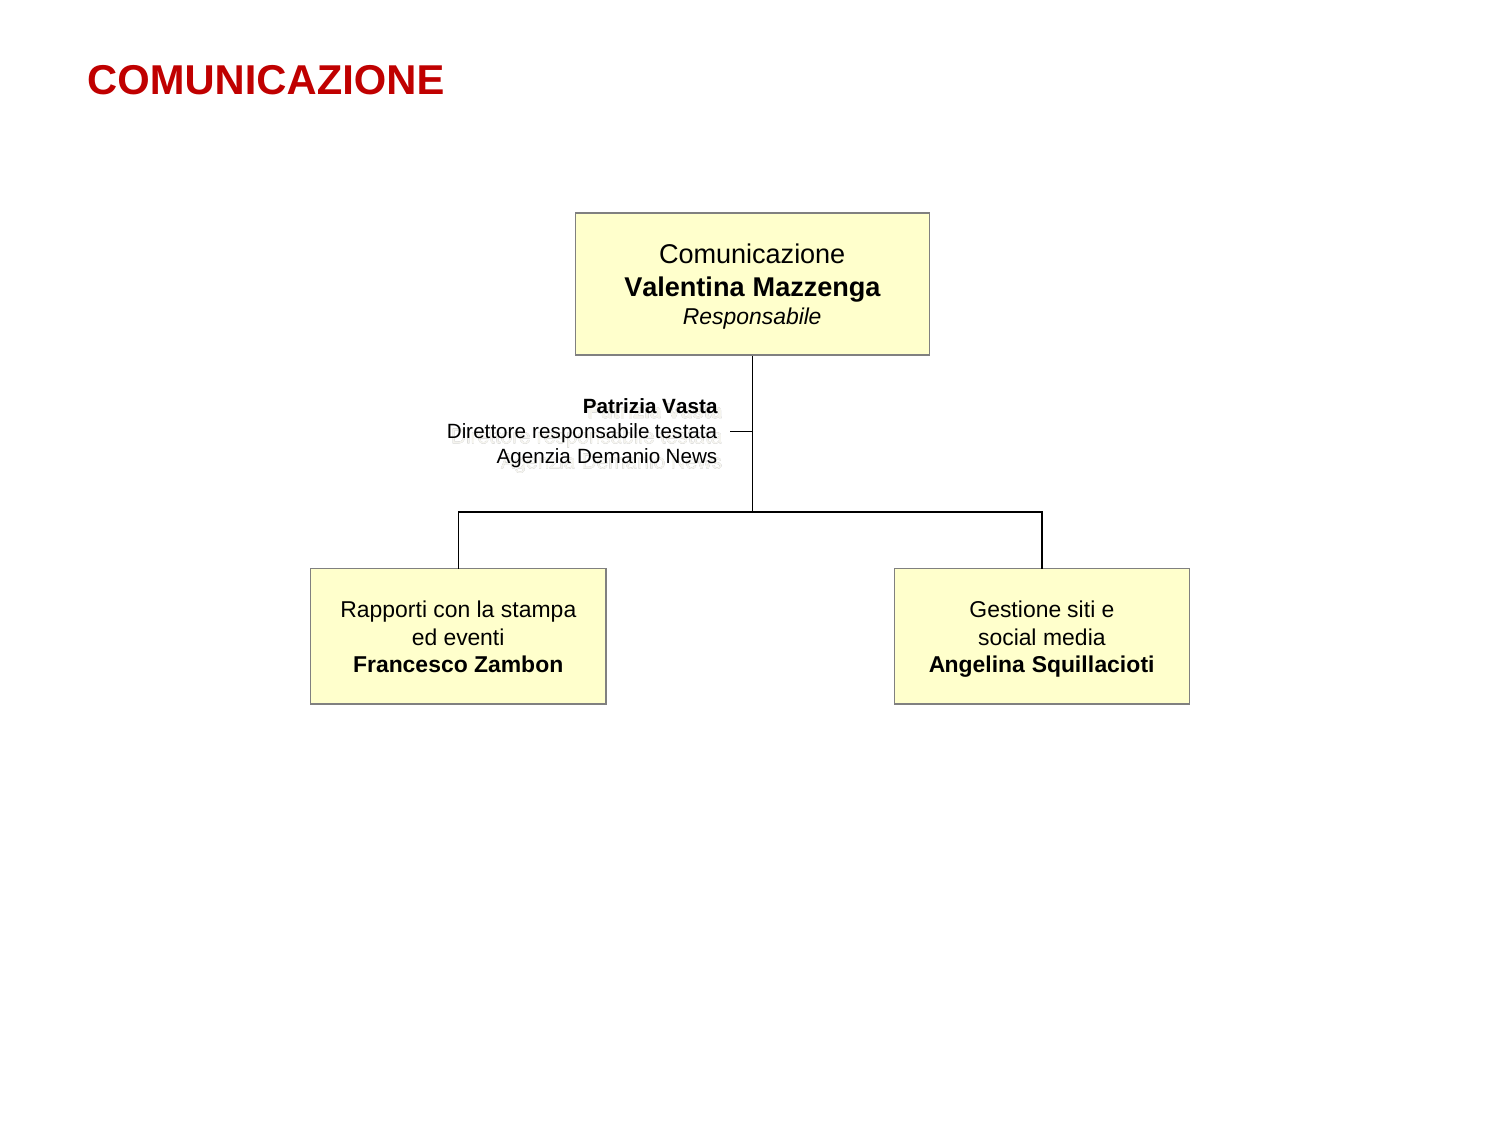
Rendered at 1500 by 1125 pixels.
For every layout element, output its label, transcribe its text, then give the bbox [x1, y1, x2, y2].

picture [309, 212, 1191, 705]
title COMUNICAZIONE [72, 45, 1462, 128]
